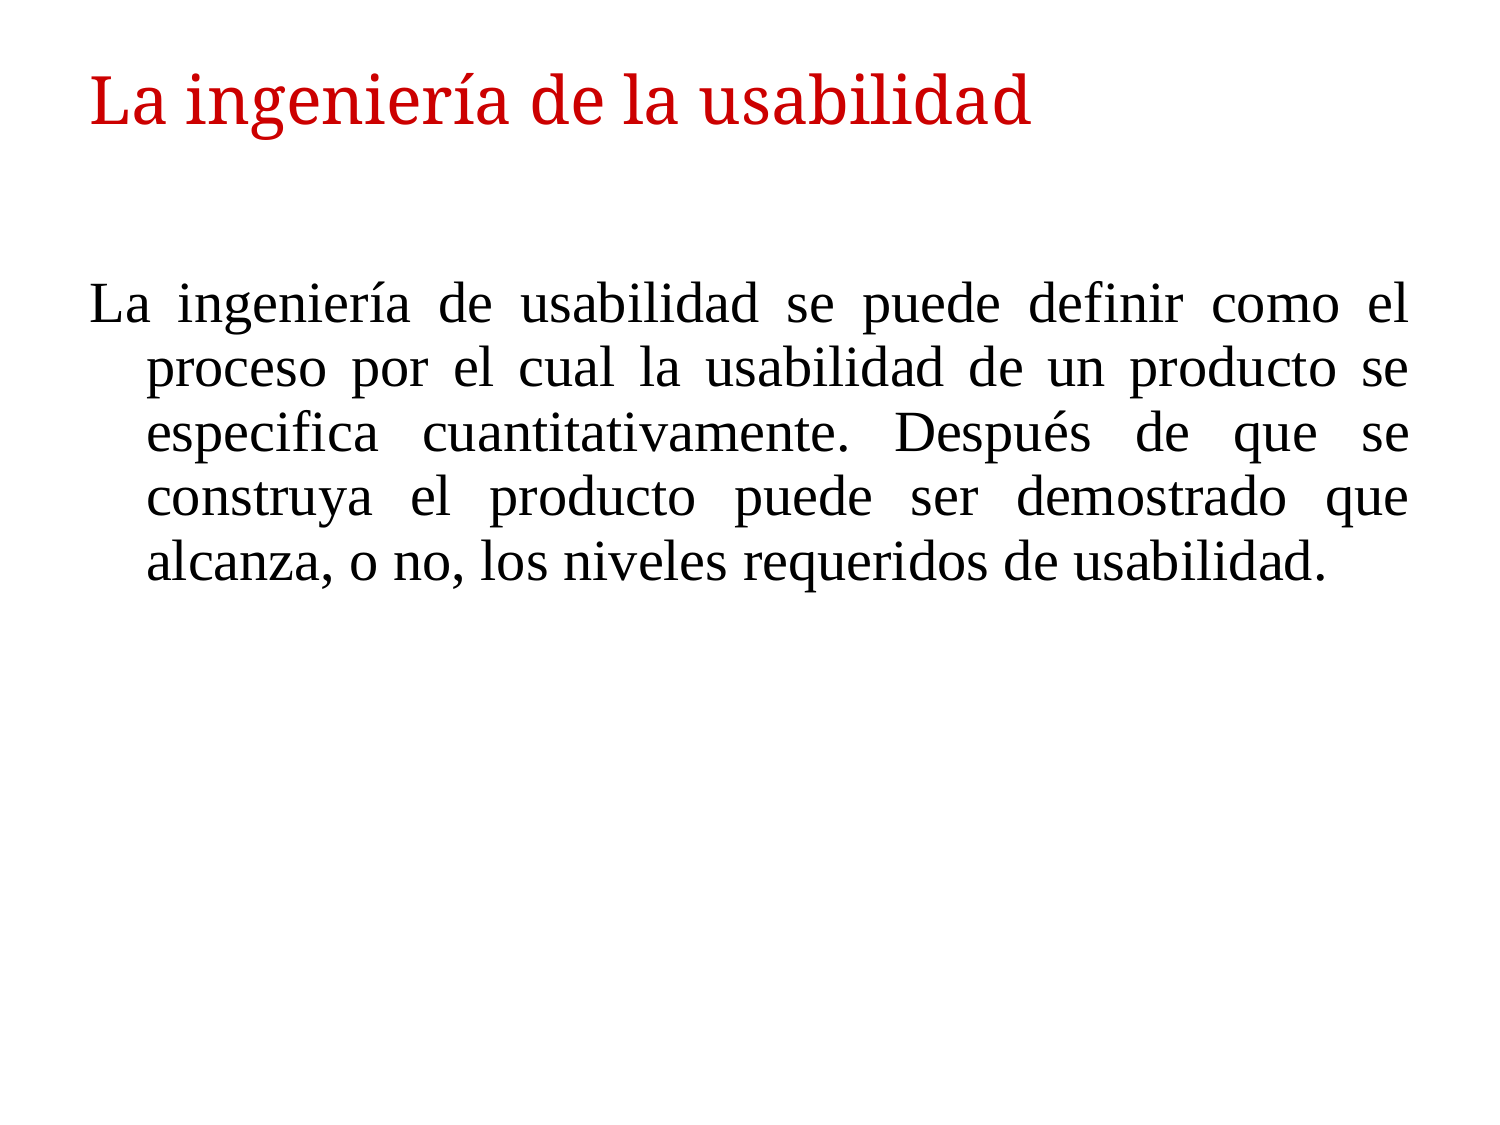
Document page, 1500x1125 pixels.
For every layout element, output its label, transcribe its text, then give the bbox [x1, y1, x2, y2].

title La ingeniería de la usabilidad [75, 45, 1426, 233]
list La ingeniería de usabilidad se puede definir como el proceso por el cual la usabilidad de un producto se especifica cuantitativamente. Después de que se construya el producto puede ser demostrado que alcanza, o no, los niveles requeridos de usabilidad. [75, 262, 1426, 1006]
